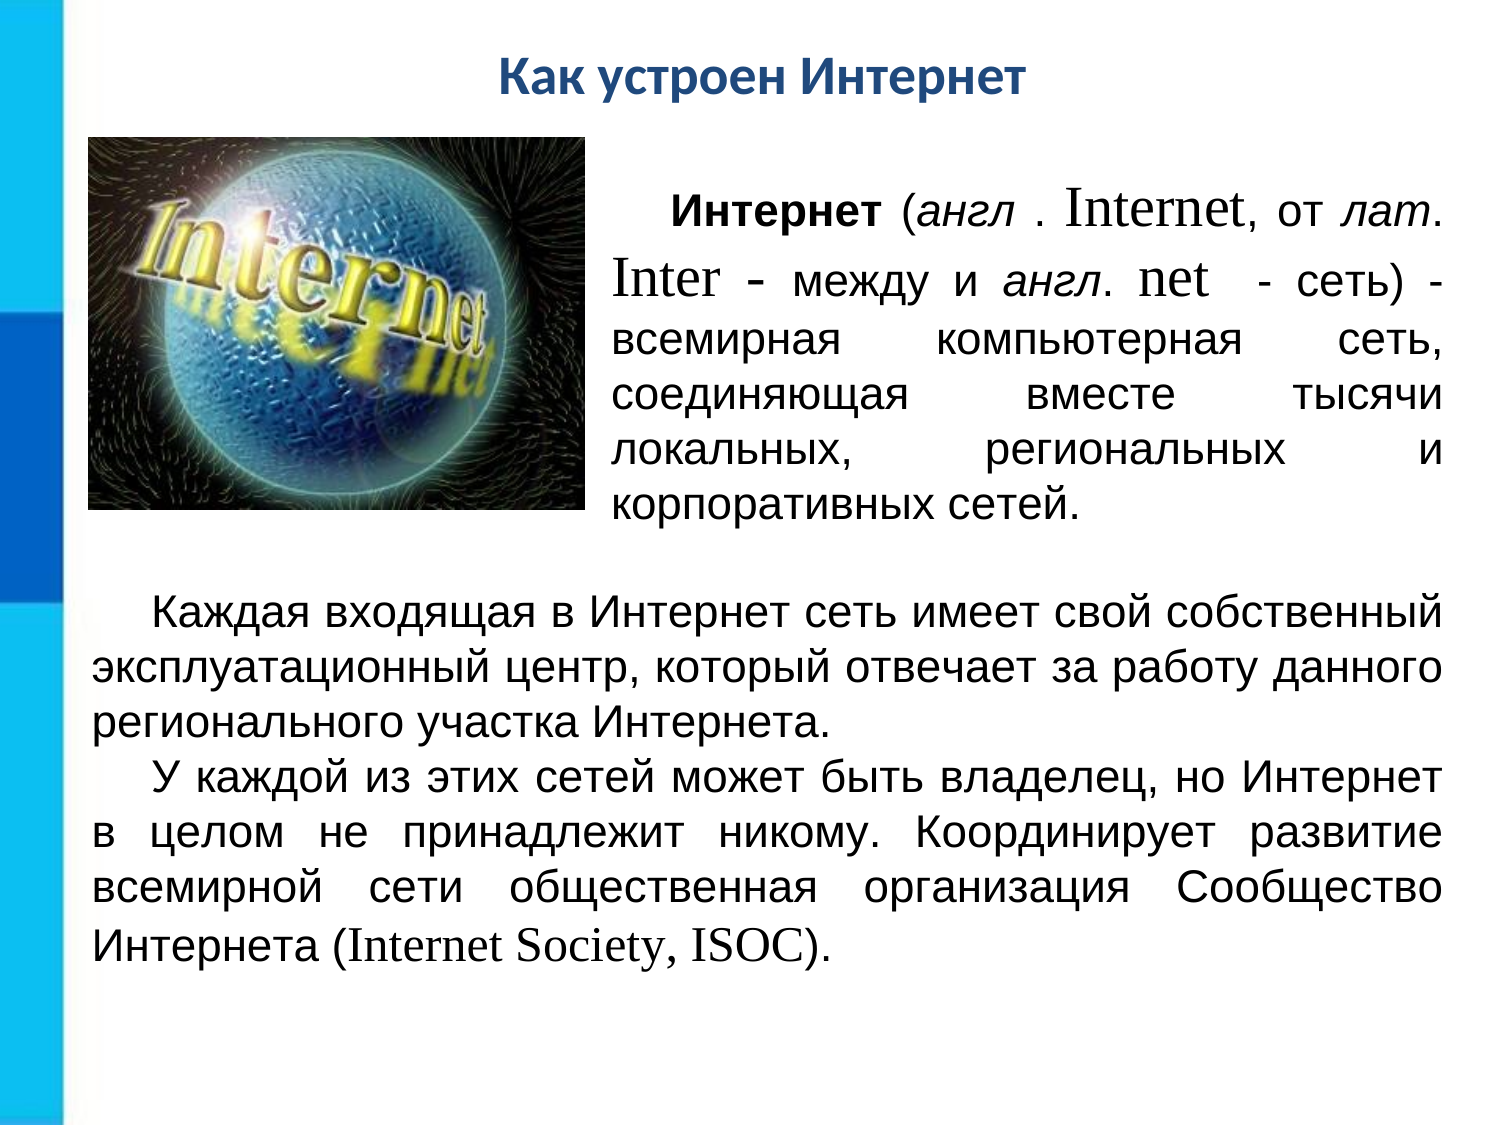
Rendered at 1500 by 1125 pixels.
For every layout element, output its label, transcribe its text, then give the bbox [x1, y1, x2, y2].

text_box Как устроен Интернет [100, 31, 1426, 114]
text_box Интернет (англ . Internet, от лат. Inter - между и англ. net - сеть) - всемирная компьютерная сеть, соединяющая вместе тысячи локальных, региональных и корпоративных сетей. [596, 160, 1459, 537]
text_box Каждая входящая в Интернет сеть имеет свой собственный эксплуатационный центр, который отвечает за работу данного регионального участка Интернета. У каждой из этих сетей может быть владелец, но Интернет в целом не принадлежит никому. Координирует развитие всемирной сети общественная организация Сообщество Интернета (Internet Society, ISOC). [76, 574, 1459, 980]
picture [0, 0, 1500, 1125]
